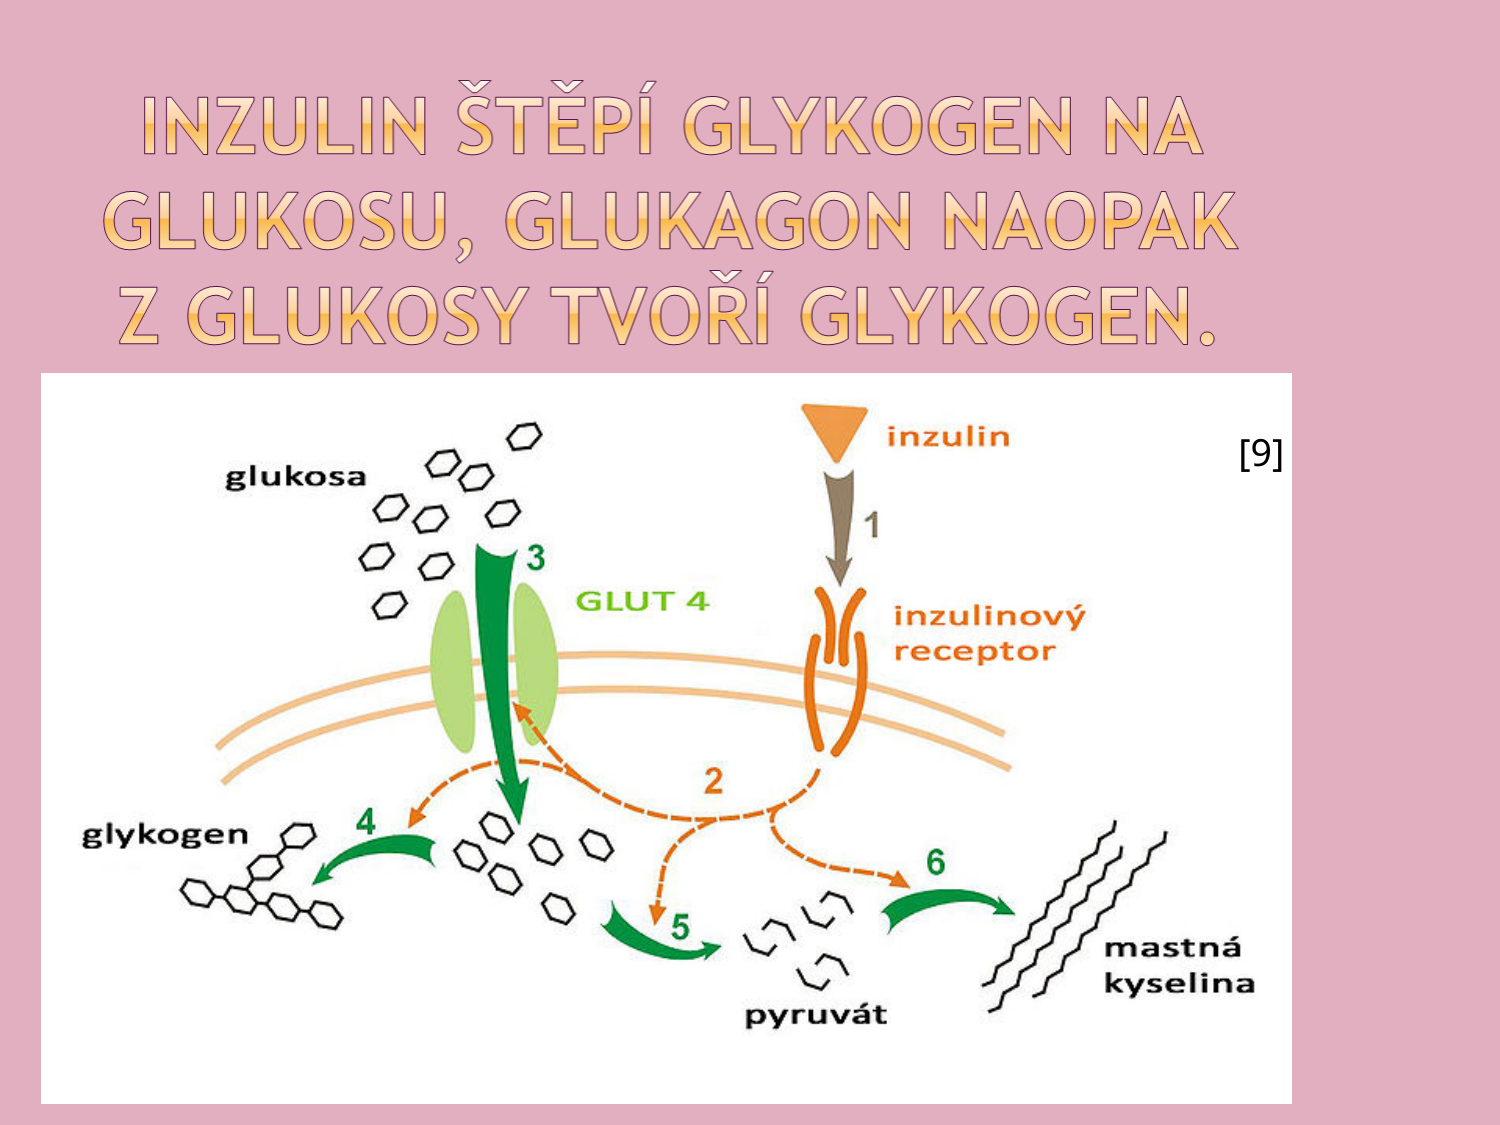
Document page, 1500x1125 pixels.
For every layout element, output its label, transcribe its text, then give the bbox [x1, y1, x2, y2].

picture [41, 373, 1292, 1104]
text_box [9] [1223, 420, 1300, 527]
text_box [53, 53, 1310, 410]
